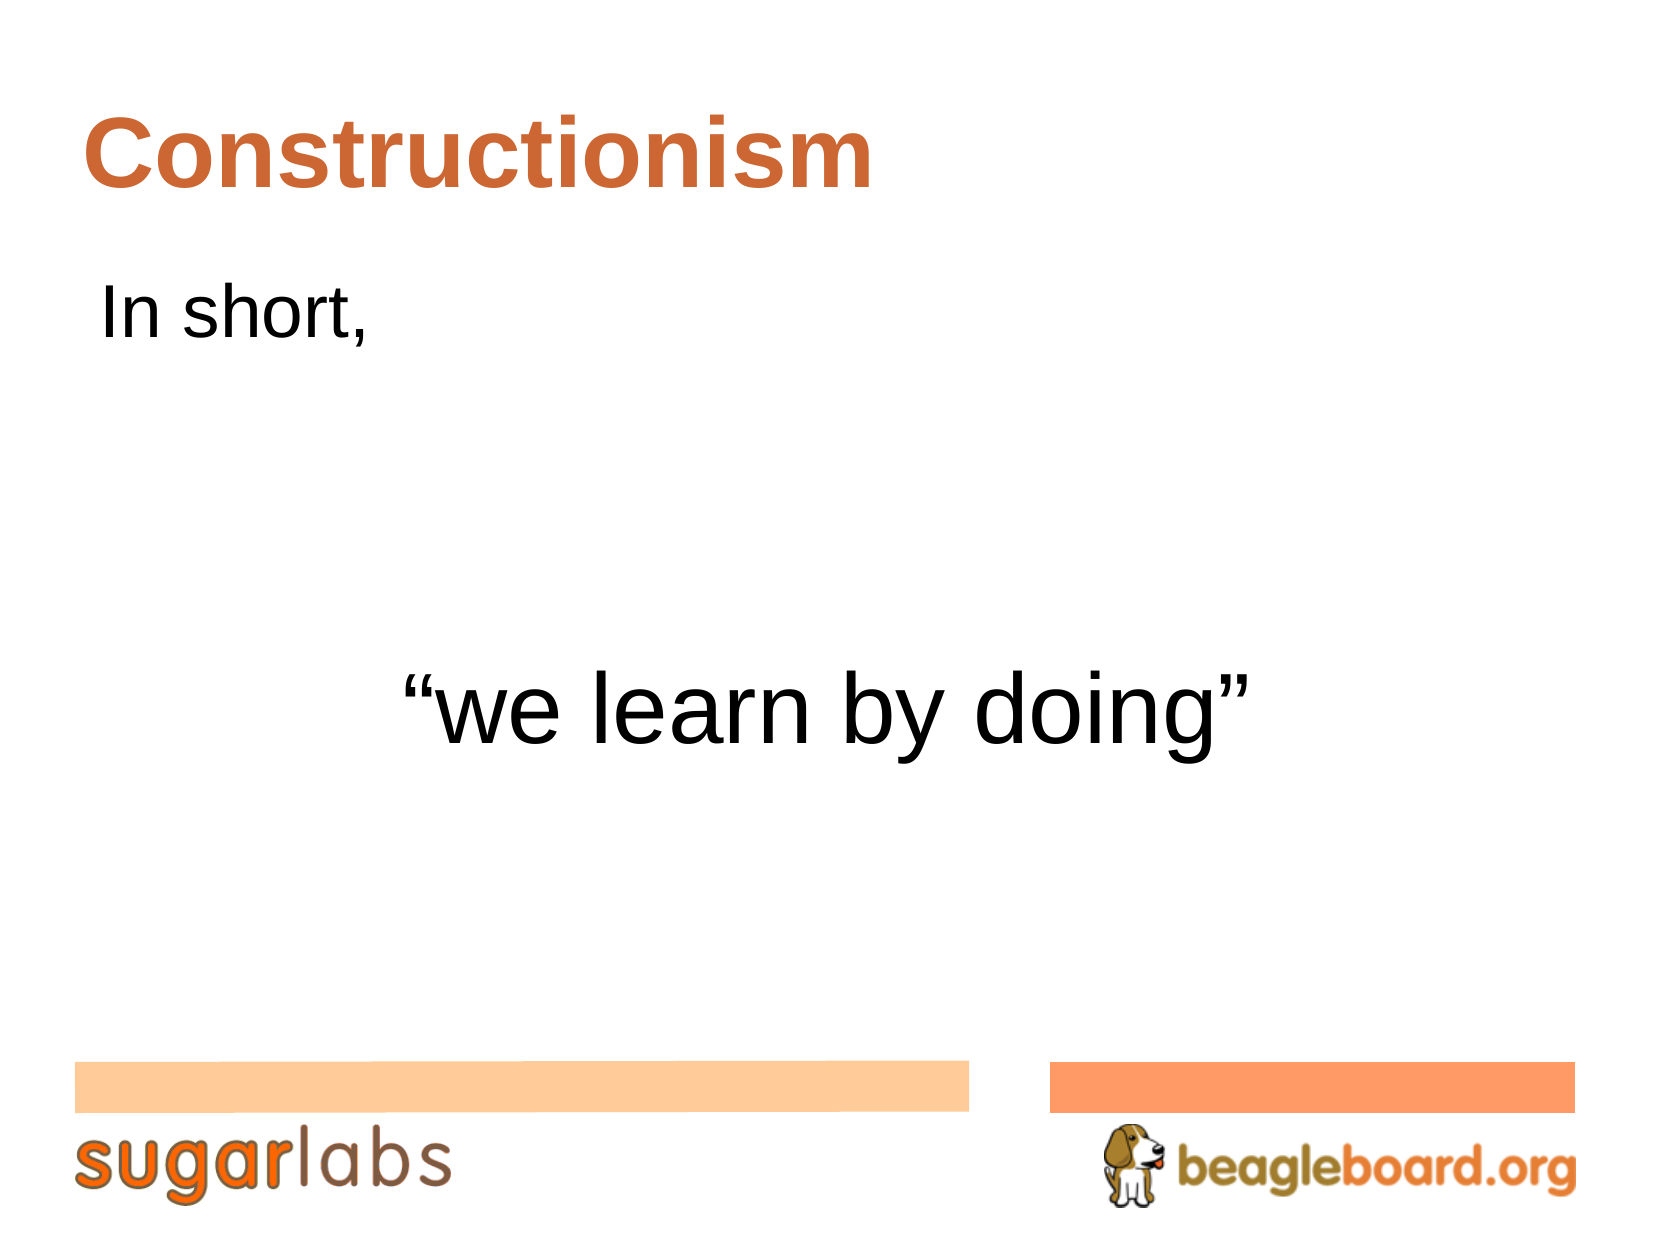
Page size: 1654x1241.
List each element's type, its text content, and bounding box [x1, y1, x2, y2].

picture [75, 1124, 451, 1206]
subtitle “we learn by doing” [82, 412, 1571, 1006]
text_box In short, [84, 262, 388, 371]
picture [1104, 1124, 1576, 1208]
title Constructionism [82, 49, 1571, 257]
